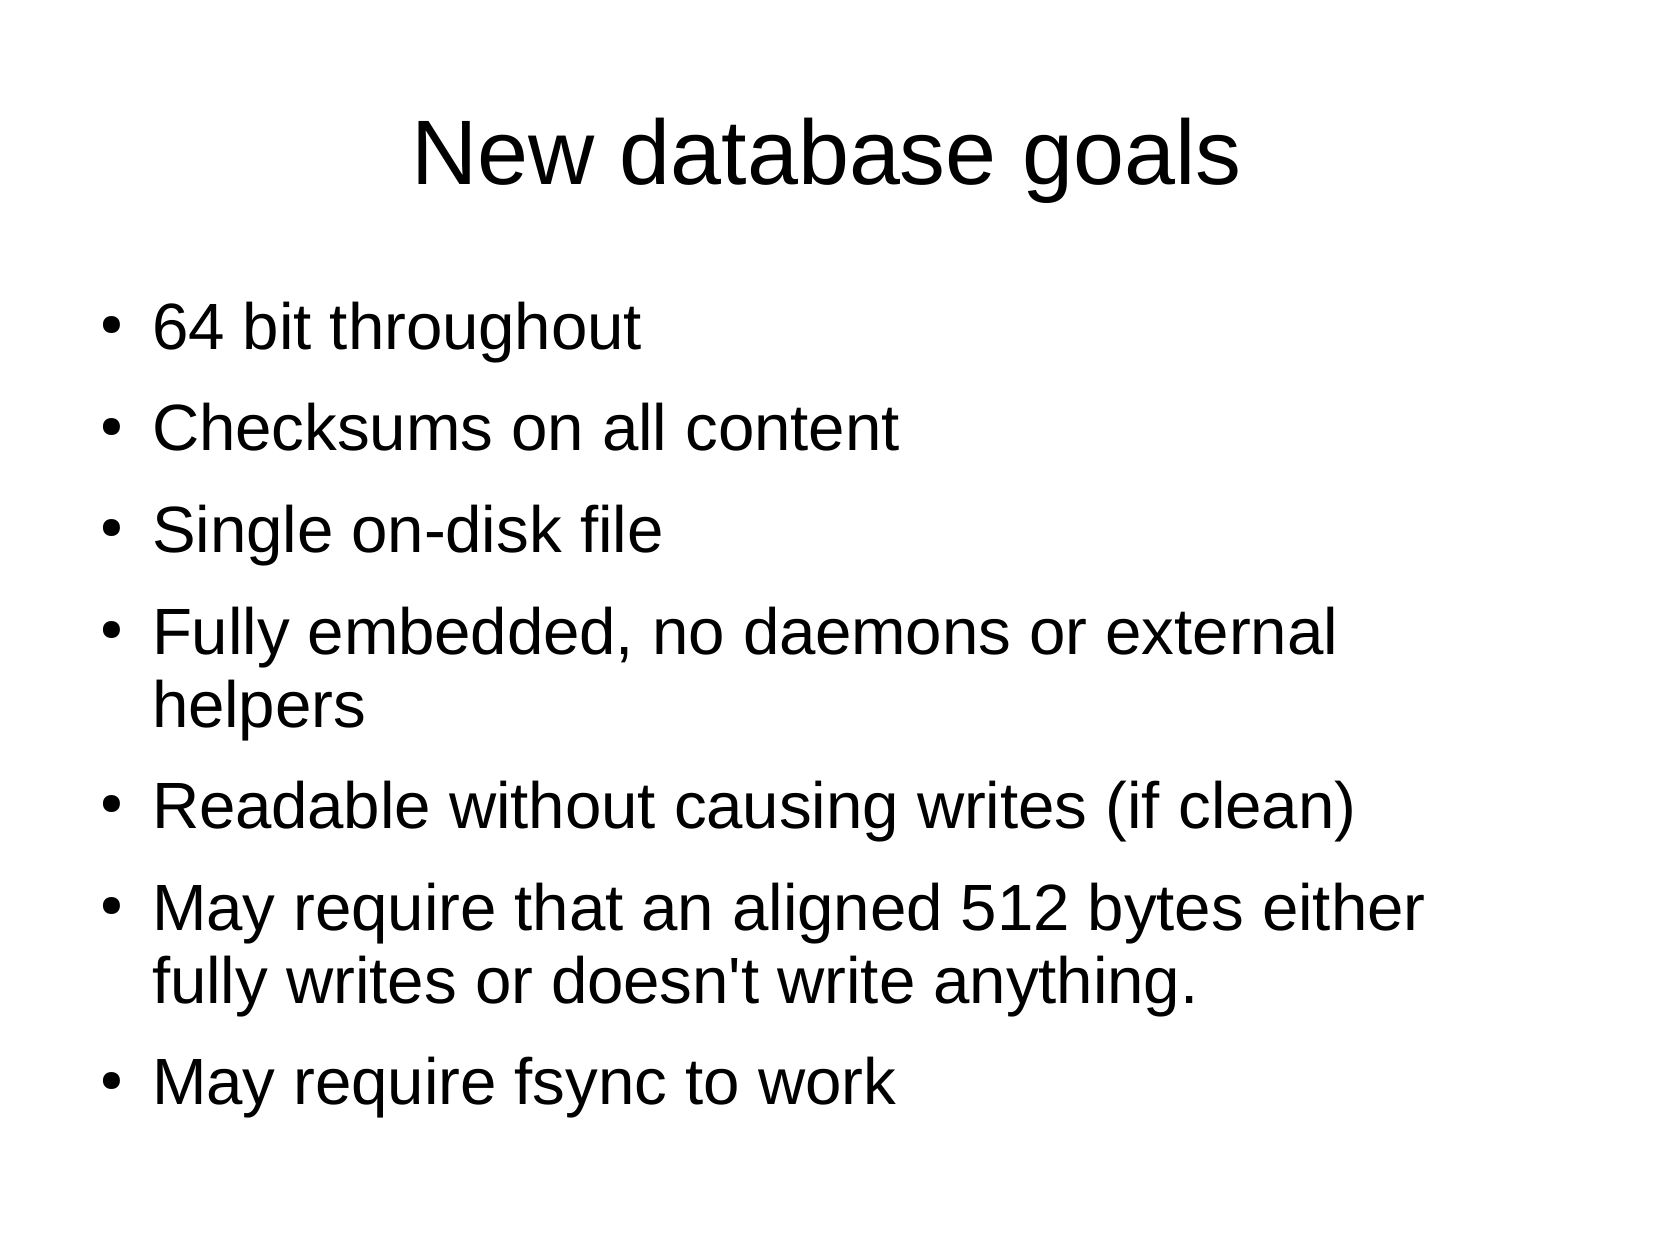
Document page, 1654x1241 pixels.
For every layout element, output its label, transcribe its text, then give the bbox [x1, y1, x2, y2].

list 64 bit throughout Checksums on all content Single on-disk file Fully embedded, no daemons or external helpers Readable without causing writes (if clean) May require that an aligned 512 bytes either fully writes or doesn't write anything. May require fsync to work [82, 290, 1538, 1126]
title New database goals [82, 49, 1571, 257]
